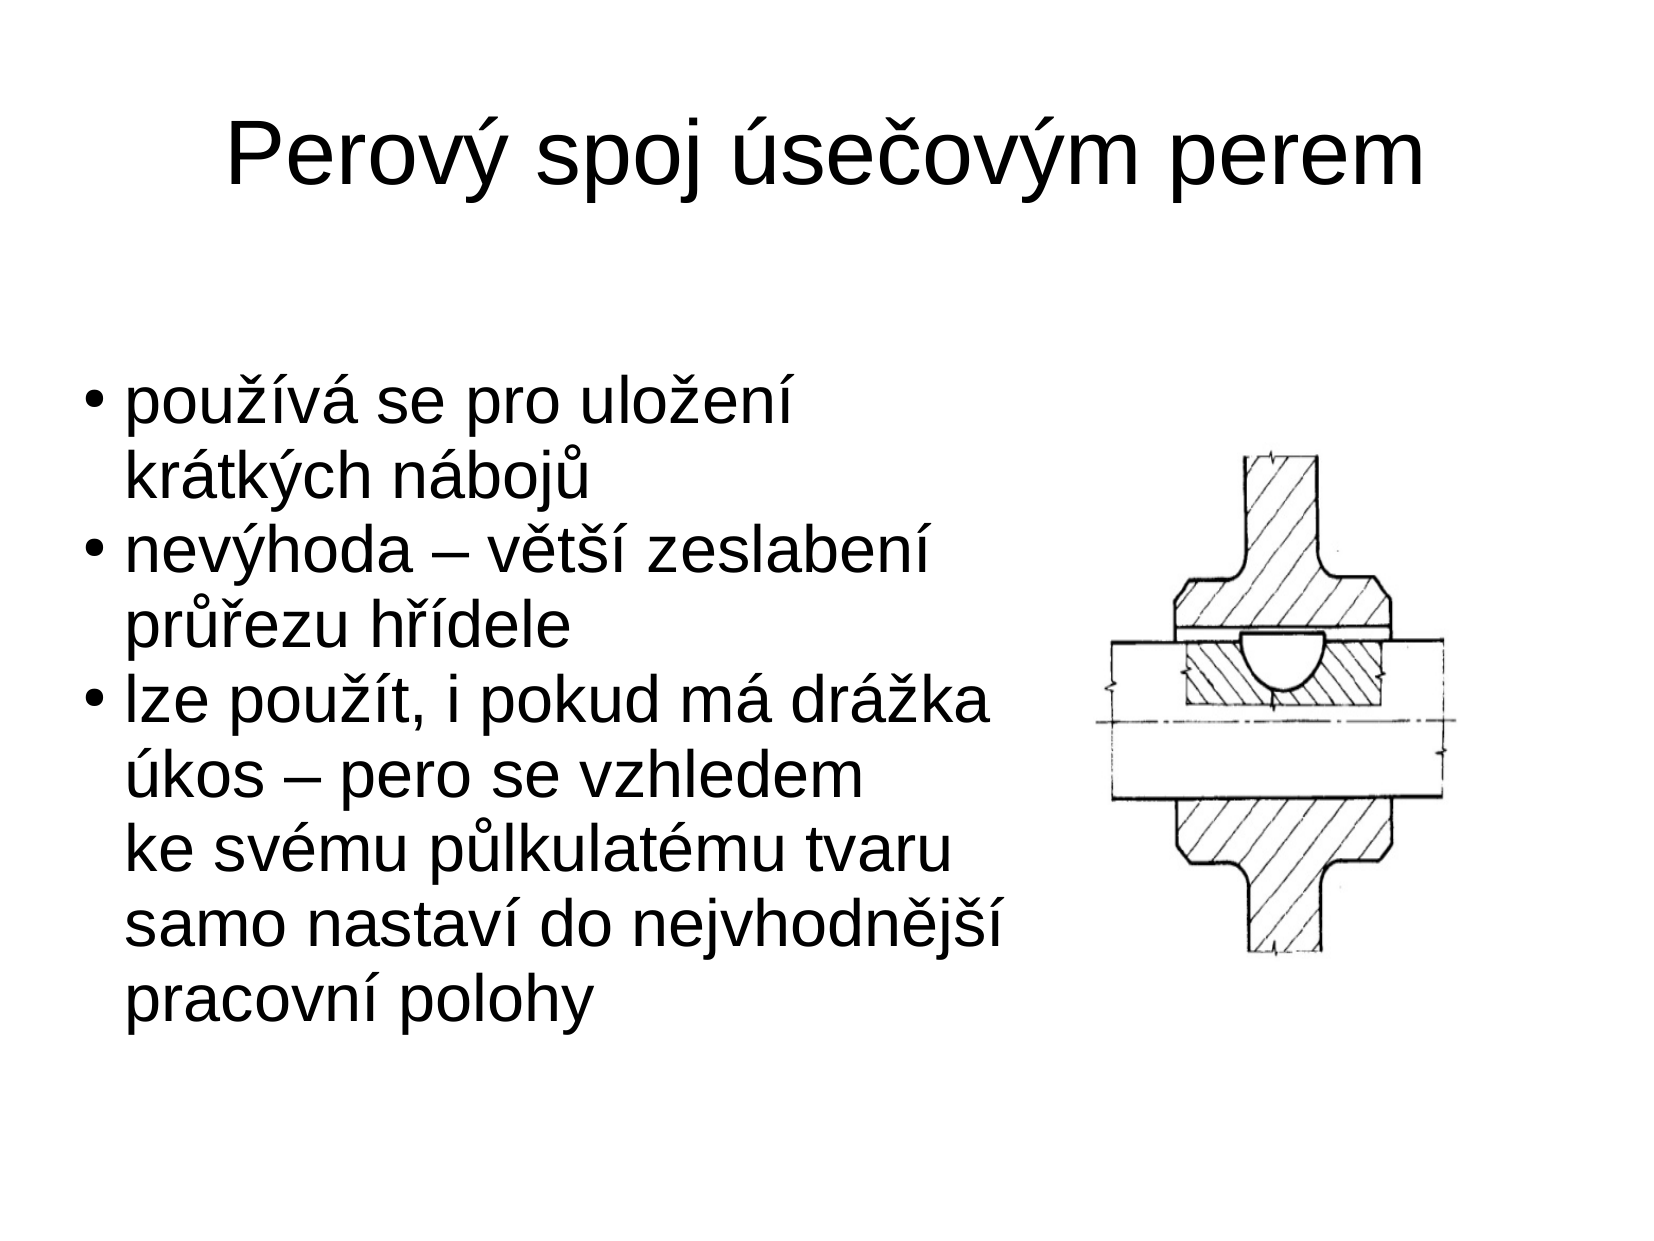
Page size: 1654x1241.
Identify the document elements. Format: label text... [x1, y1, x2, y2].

title Perový spoj úsečovým perem [82, 56, 1571, 250]
subtitle používá se pro uložení krátkých nábojů nevýhoda – větší zeslabení průřezu hřídele lze použít, i pokud má drážka úkos – pero se vzhledem ke svému půlkulatému tvaru samo nastaví do nejvhodnější pracovní polohy [82, 297, 1571, 1102]
picture [1093, 442, 1477, 967]
